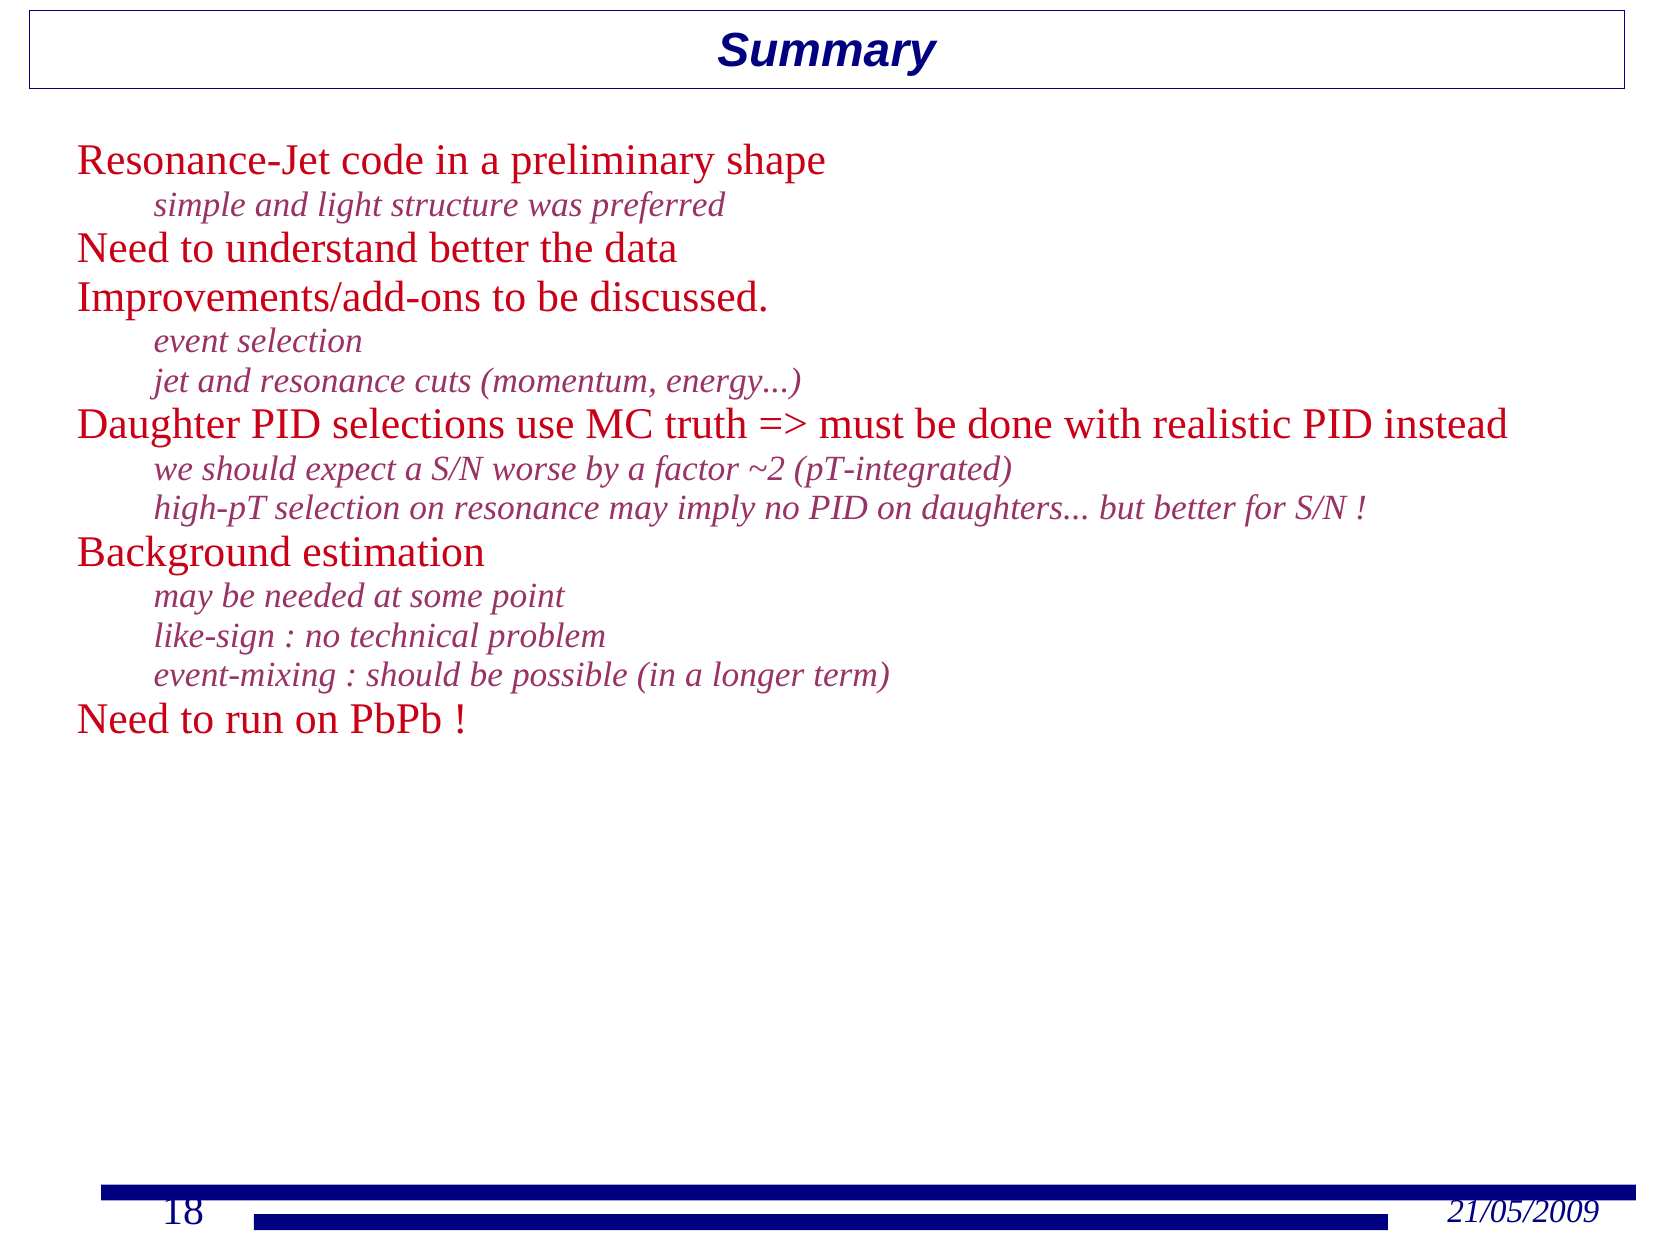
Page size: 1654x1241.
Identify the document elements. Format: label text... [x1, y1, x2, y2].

title Summary [29, 10, 1625, 89]
text_box 18 [124, 1187, 243, 1241]
list Resonance-Jet code in a preliminary shape simple and light structure was preferred Need to understand better the data Improvements/add-ons to be discussed. event selection jet and resonance cuts (momentum, energy...) Daughter PID selections use MC truth => must be done with realistic PID instead we should expect a S/N worse by a factor ~2 (pT-integrated) high-pT selection on resonance may imply no PID on daughters... but better for S/N ! Background estimation may be needed at some point like-sign : no technical problem event-mixing : should be possible (in a longer term) Need to run on PbPb ! [59, 135, 1595, 1091]
